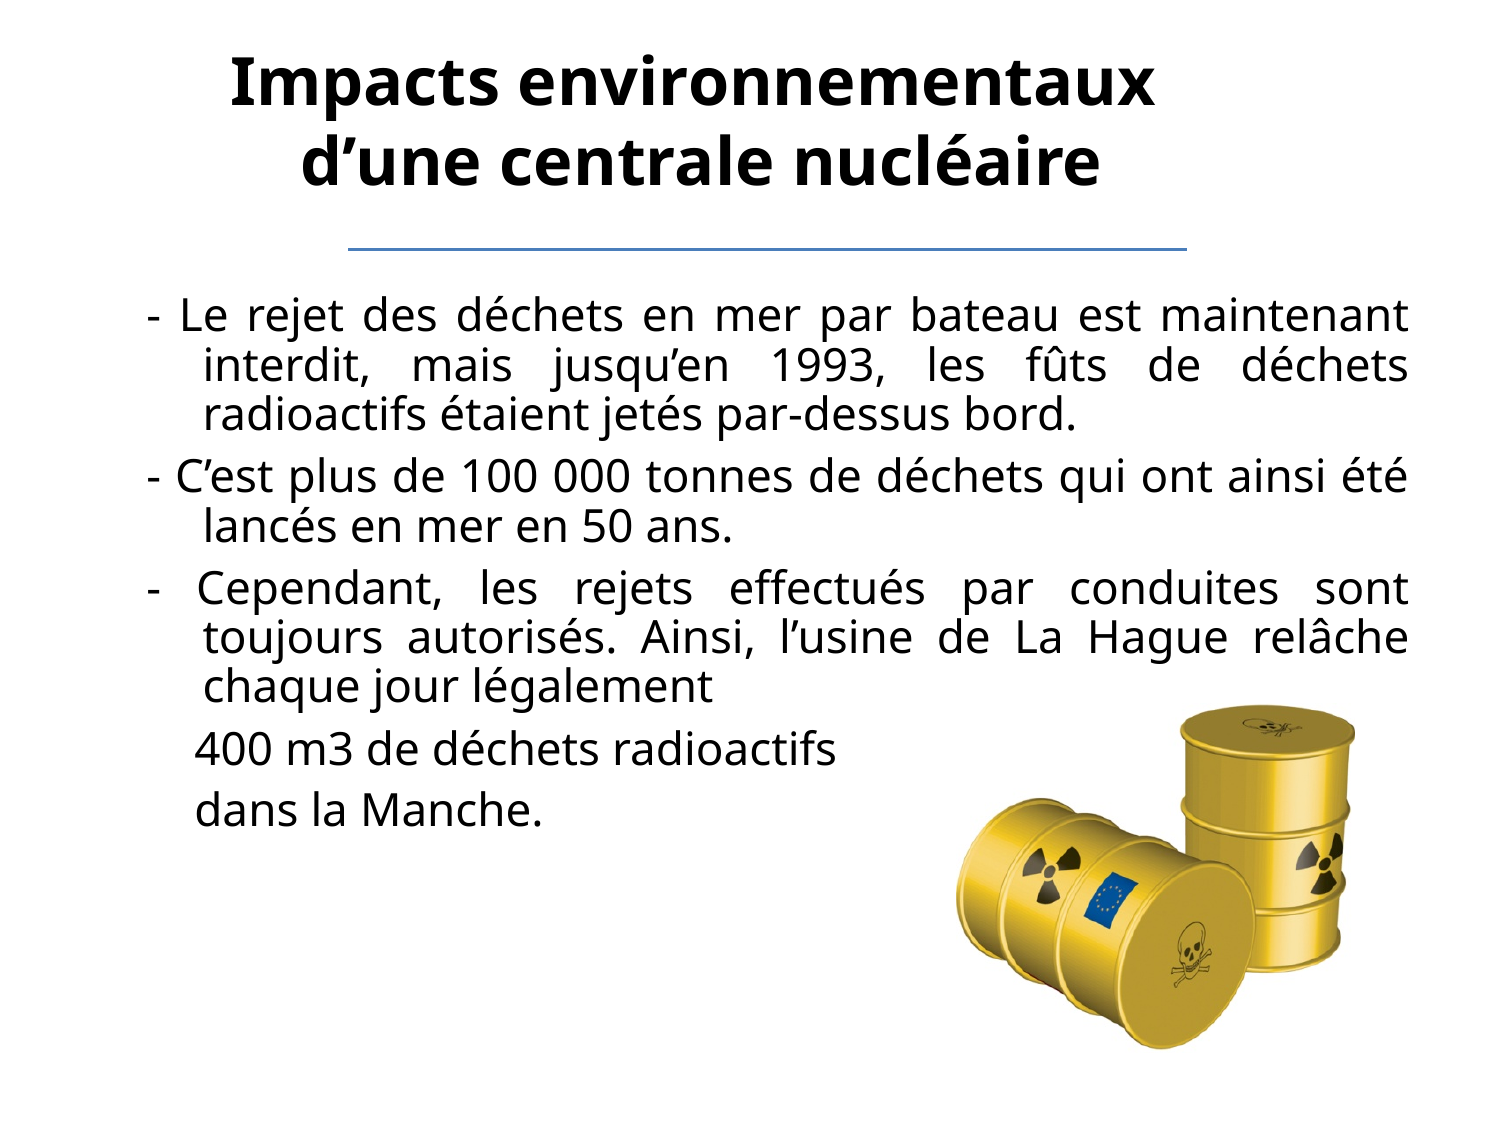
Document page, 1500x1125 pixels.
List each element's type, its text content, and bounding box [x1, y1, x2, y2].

list - Le rejet des déchets en mer par bateau est maintenant interdit, mais jusqu’en 1993, les fûts de déchets radioactifs étaient jetés par-dessus bord. - C’est plus de 100 000 tonnes de déchets qui ont ainsi été lancés en mer en 50 ans. - Cependant, les rejets effectués par conduites sont toujours autorisés. Ainsi, l’usine de La Hague relâche chaque jour légalement 400 m3 de déchets radioactifs dans la Manche. [75, 284, 1426, 947]
picture [956, 703, 1355, 1053]
text_box Impacts environnementaux d’une centrale nucléaire [215, 30, 1429, 272]
